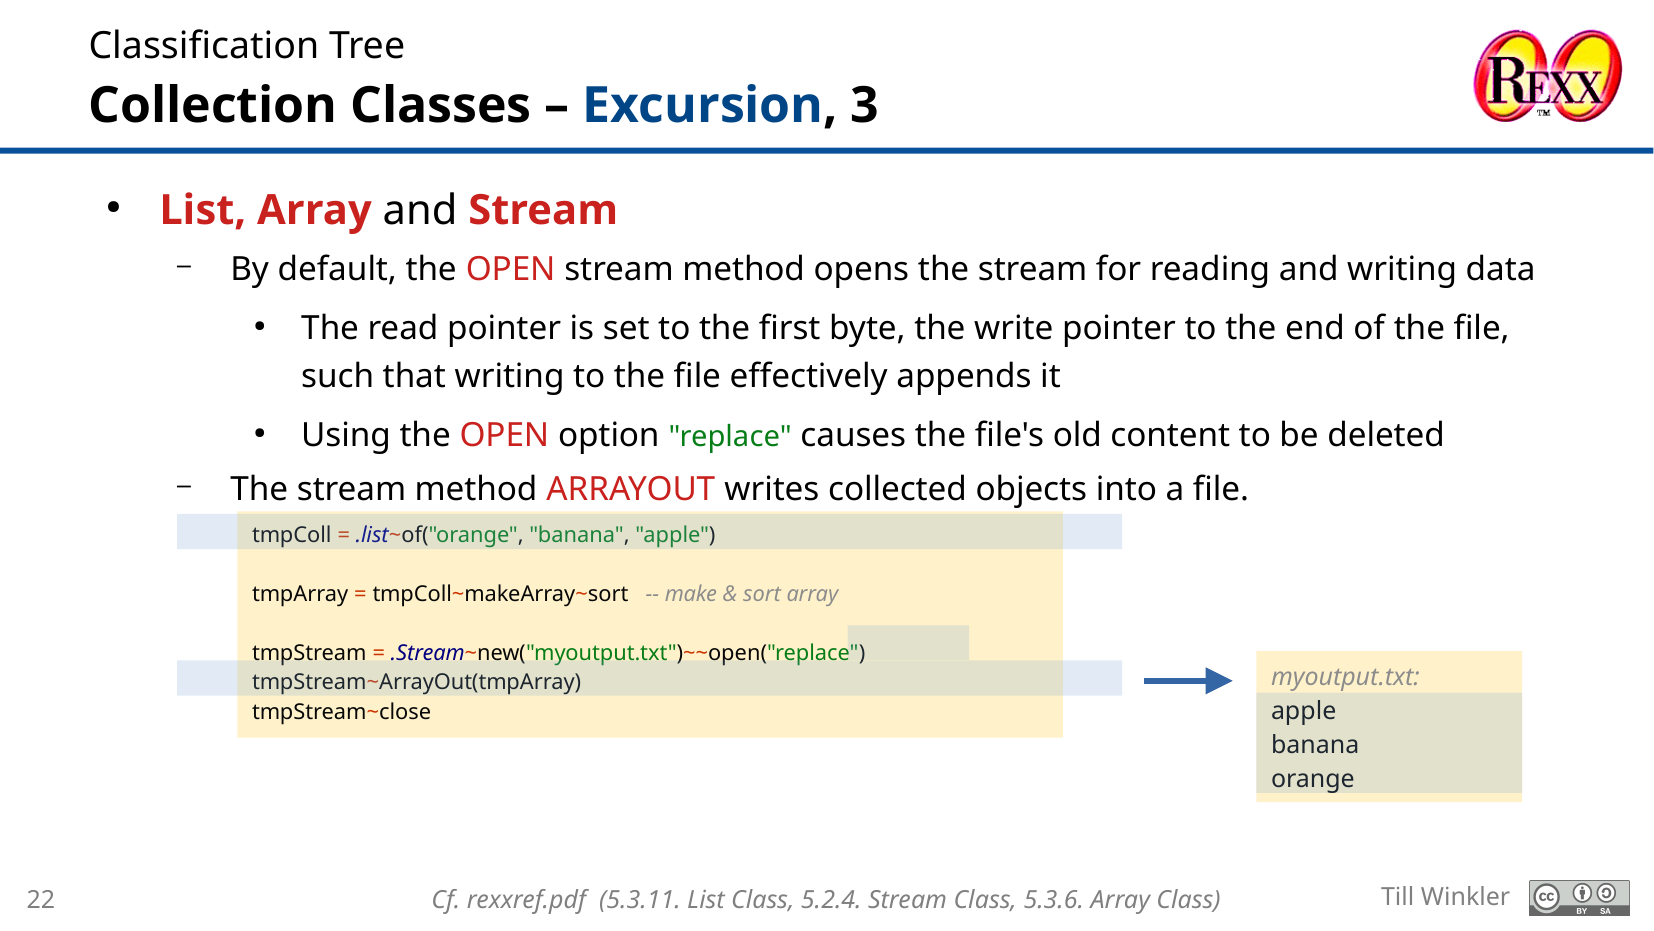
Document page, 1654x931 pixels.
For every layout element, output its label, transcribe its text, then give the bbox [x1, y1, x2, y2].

text_box myoutput.txt: apple banana orange [1256, 793, 1523, 798]
title Collection Classes – Excursion, 3 [29, 59, 1654, 148]
text_box [1256, 692, 1523, 793]
text_box myoutput.txt: apple banana orange [1256, 651, 1523, 692]
title Classification Tree [29, 0, 1654, 59]
list List, Array and Stream By default, the OPEN stream method opens the stream for reading and writing data The read pointer is set to the first byte, the write pointer to the end of the file, such that writing to the file effectively appends it Using the OPEN option "replace" causes the file's old content to be deleted The stream method ARRAYOUT writes collected objects into a file. [88, 177, 1577, 857]
text_box tmpColl = .list~of("orange", "banana", "apple") tmpArray = tmpColl~makeArray~sort -- make & sort array tmpStream = .Stream~new("myoutput.txt")~~open("replace") tmpStream~ArrayOut(tmpArray) tmpStream~close [237, 696, 1063, 738]
text_box [177, 625, 1123, 696]
text_box Cf. rexxref.pdf (5.3.11. List Class, 5.2.4. Stream Class, 5.3.6. Array Class) [0, 874, 1654, 922]
text_box tmpColl = .list~of("orange", "banana", "apple") tmpArray = tmpColl~makeArray~sort -- make & sort array tmpStream = .Stream~new("myoutput.txt")~~open("replace") tmpStream~ArrayOut(tmpArray) tmpStream~close [237, 550, 1063, 660]
text_box [177, 513, 1123, 550]
